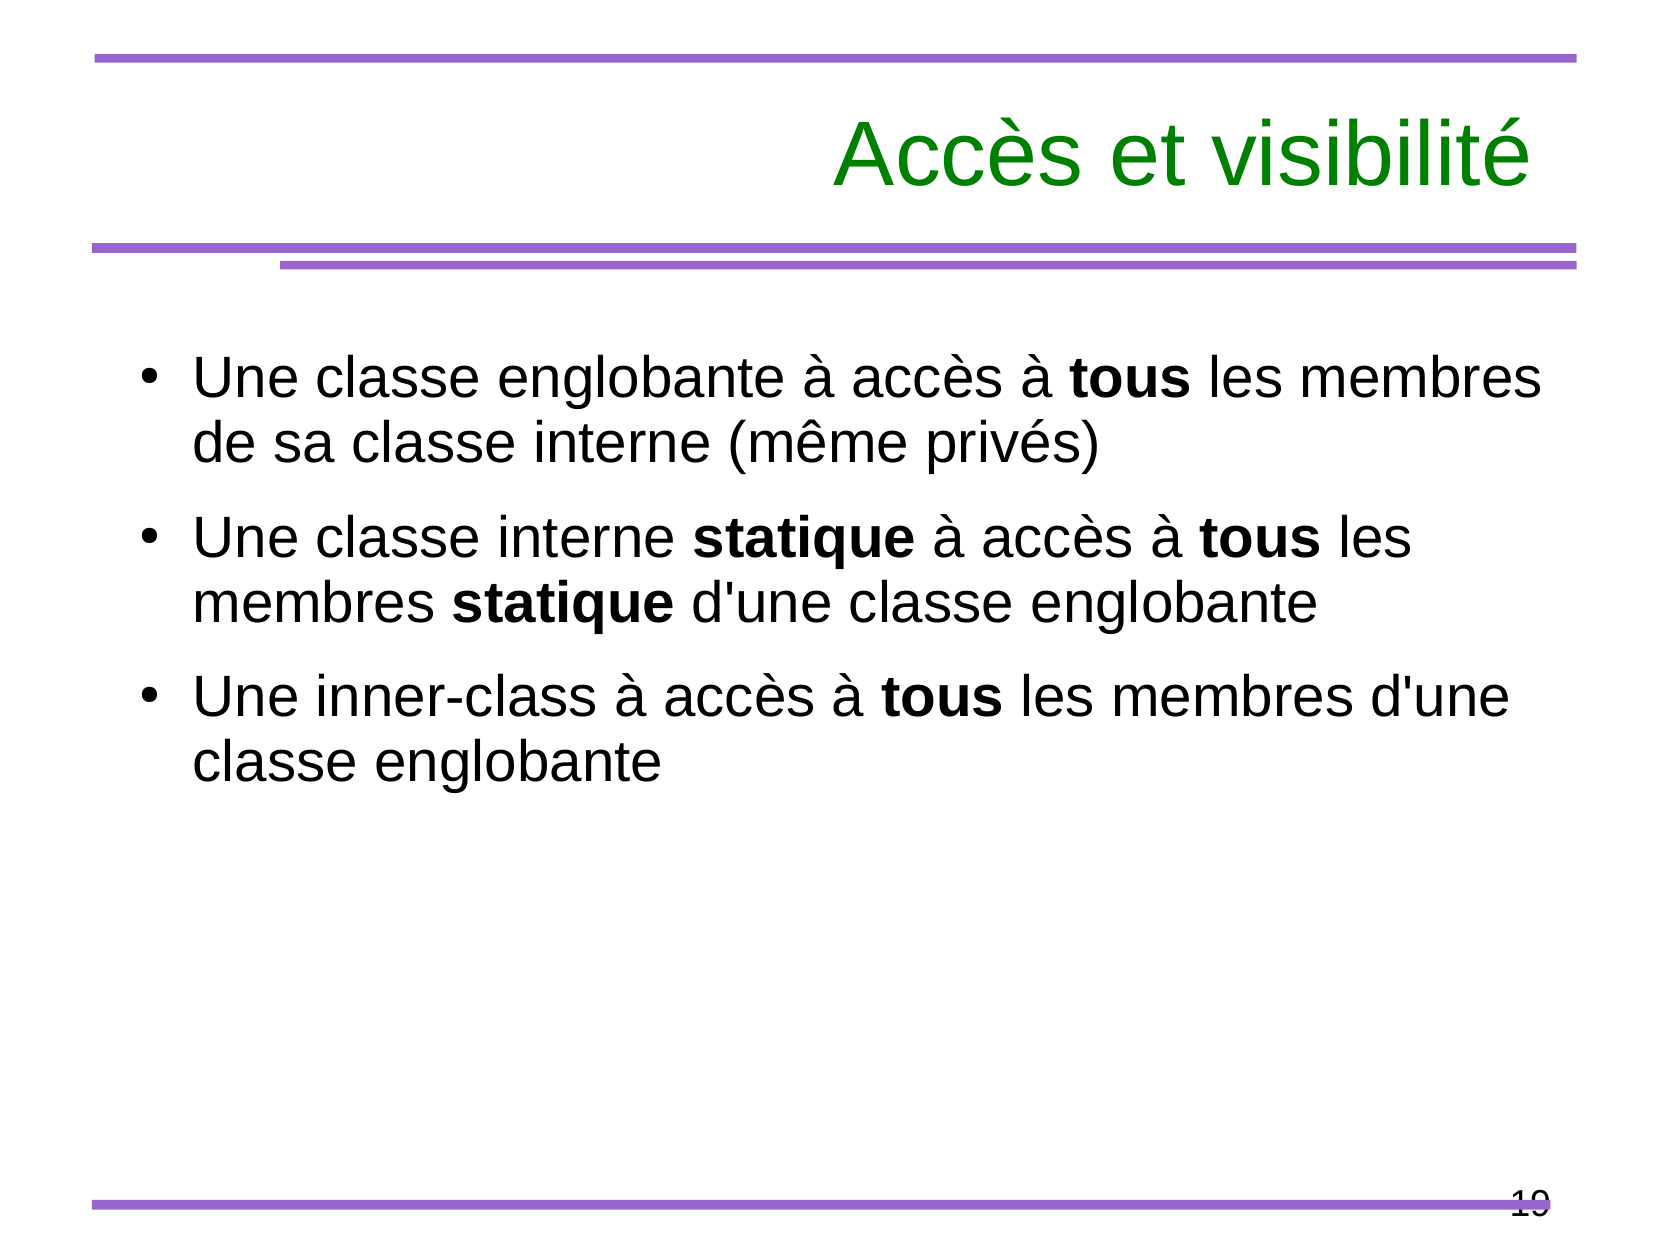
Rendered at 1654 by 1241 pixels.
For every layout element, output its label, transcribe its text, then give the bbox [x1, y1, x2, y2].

title Accès et visibilité [121, 49, 1534, 257]
list Une classe englobante à accès à tous les membres de sa classe interne (même privés) Une classe interne statique à accès à tous les membres statique d'une classe englobante Une inner-class à accès à tous les membres d'une classe englobante [121, 344, 1565, 794]
